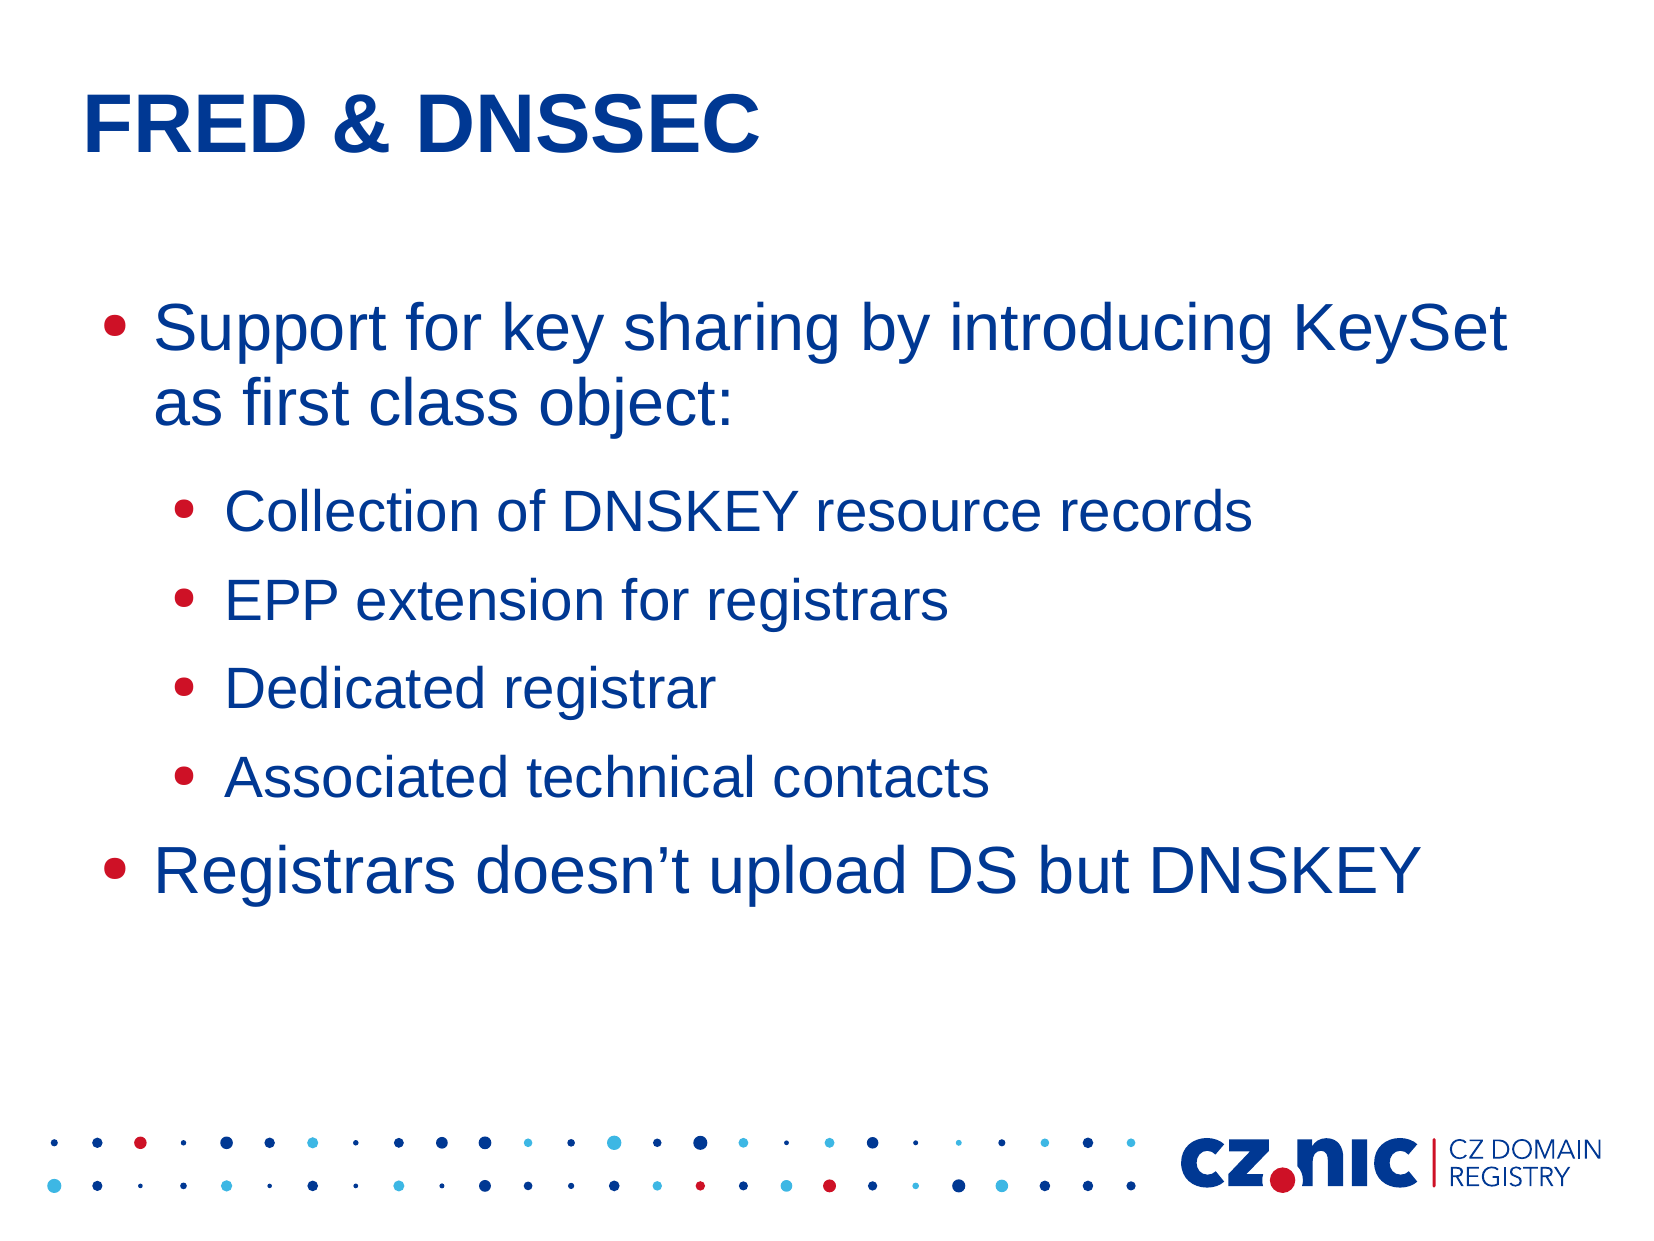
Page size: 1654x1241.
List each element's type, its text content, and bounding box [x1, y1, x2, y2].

title FRED & DNSSEC [82, 70, 1571, 178]
list Support for key sharing by introducing KeySet as first class object: Collection of DNSKEY resource records EPP extension for registrars Dedicated registrar Associated technical contacts Registrars doesn’t upload DS but DNSKEY [82, 290, 1571, 1109]
